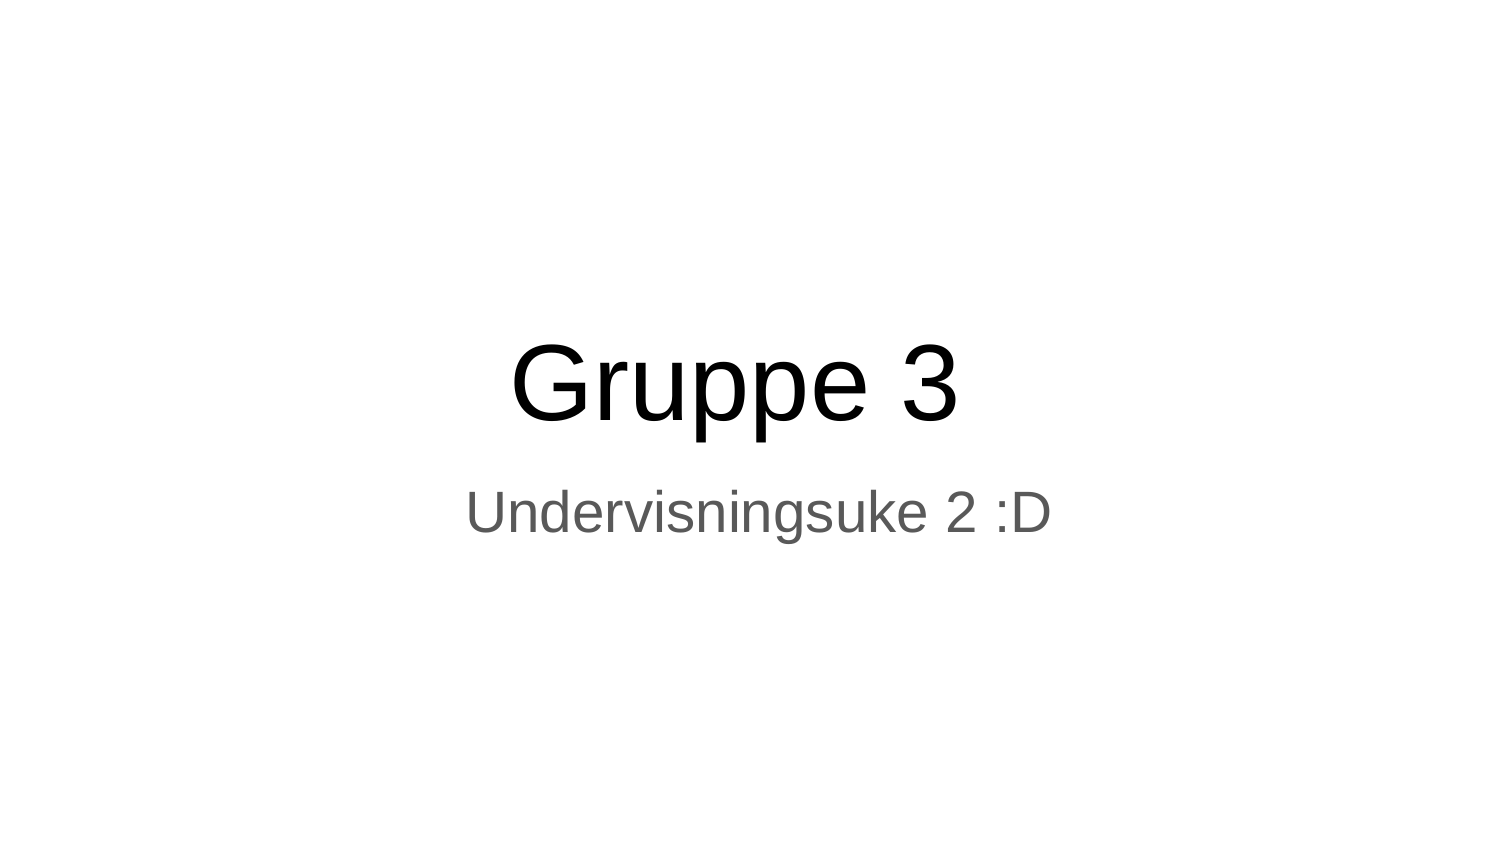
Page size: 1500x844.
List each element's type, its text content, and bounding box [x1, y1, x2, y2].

title Gruppe 3 [51, 122, 1449, 459]
subtitle Undervisningsuke 2 :D [51, 464, 1449, 595]
